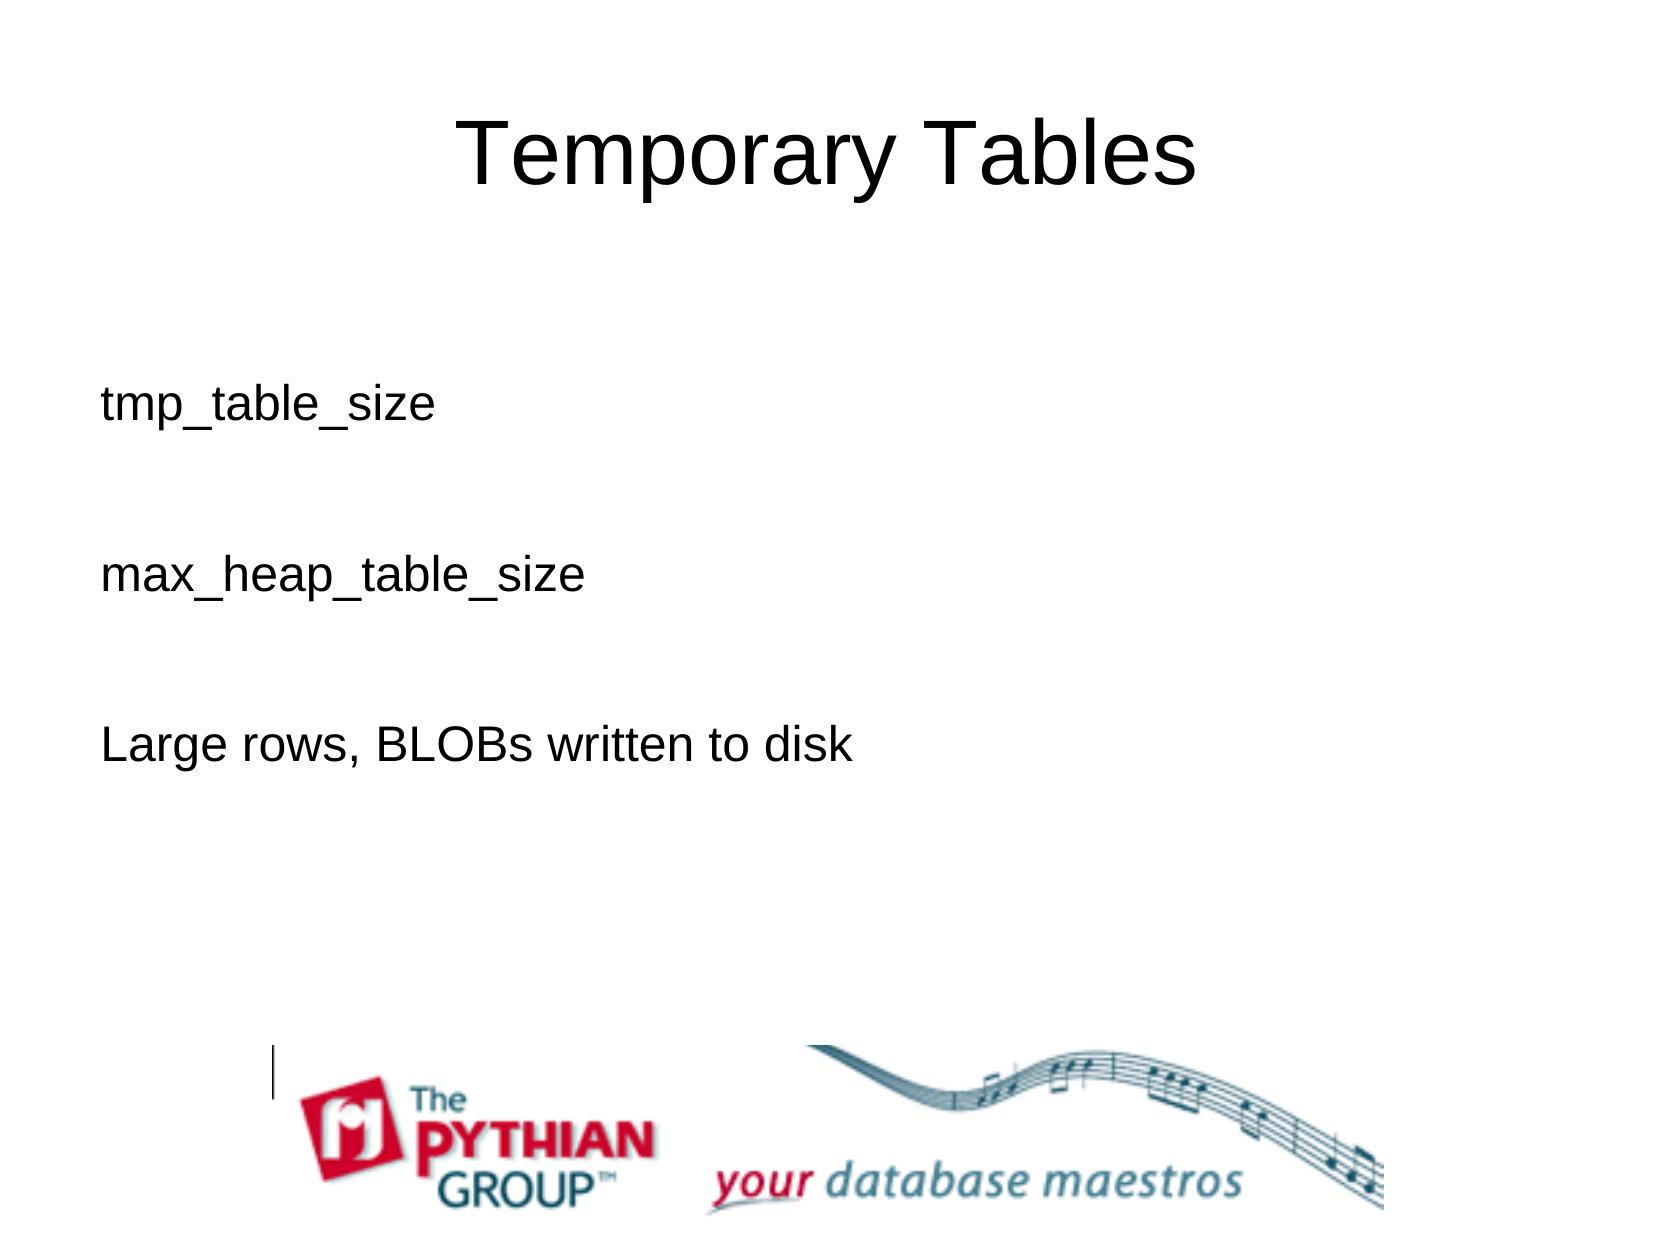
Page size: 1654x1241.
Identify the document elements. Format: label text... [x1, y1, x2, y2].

title Temporary Tables [82, 56, 1571, 250]
picture [272, 1094, 1384, 1241]
list tmp_table_size max_heap_table_size Large rows, BLOBs written to disk [82, 290, 1571, 1094]
